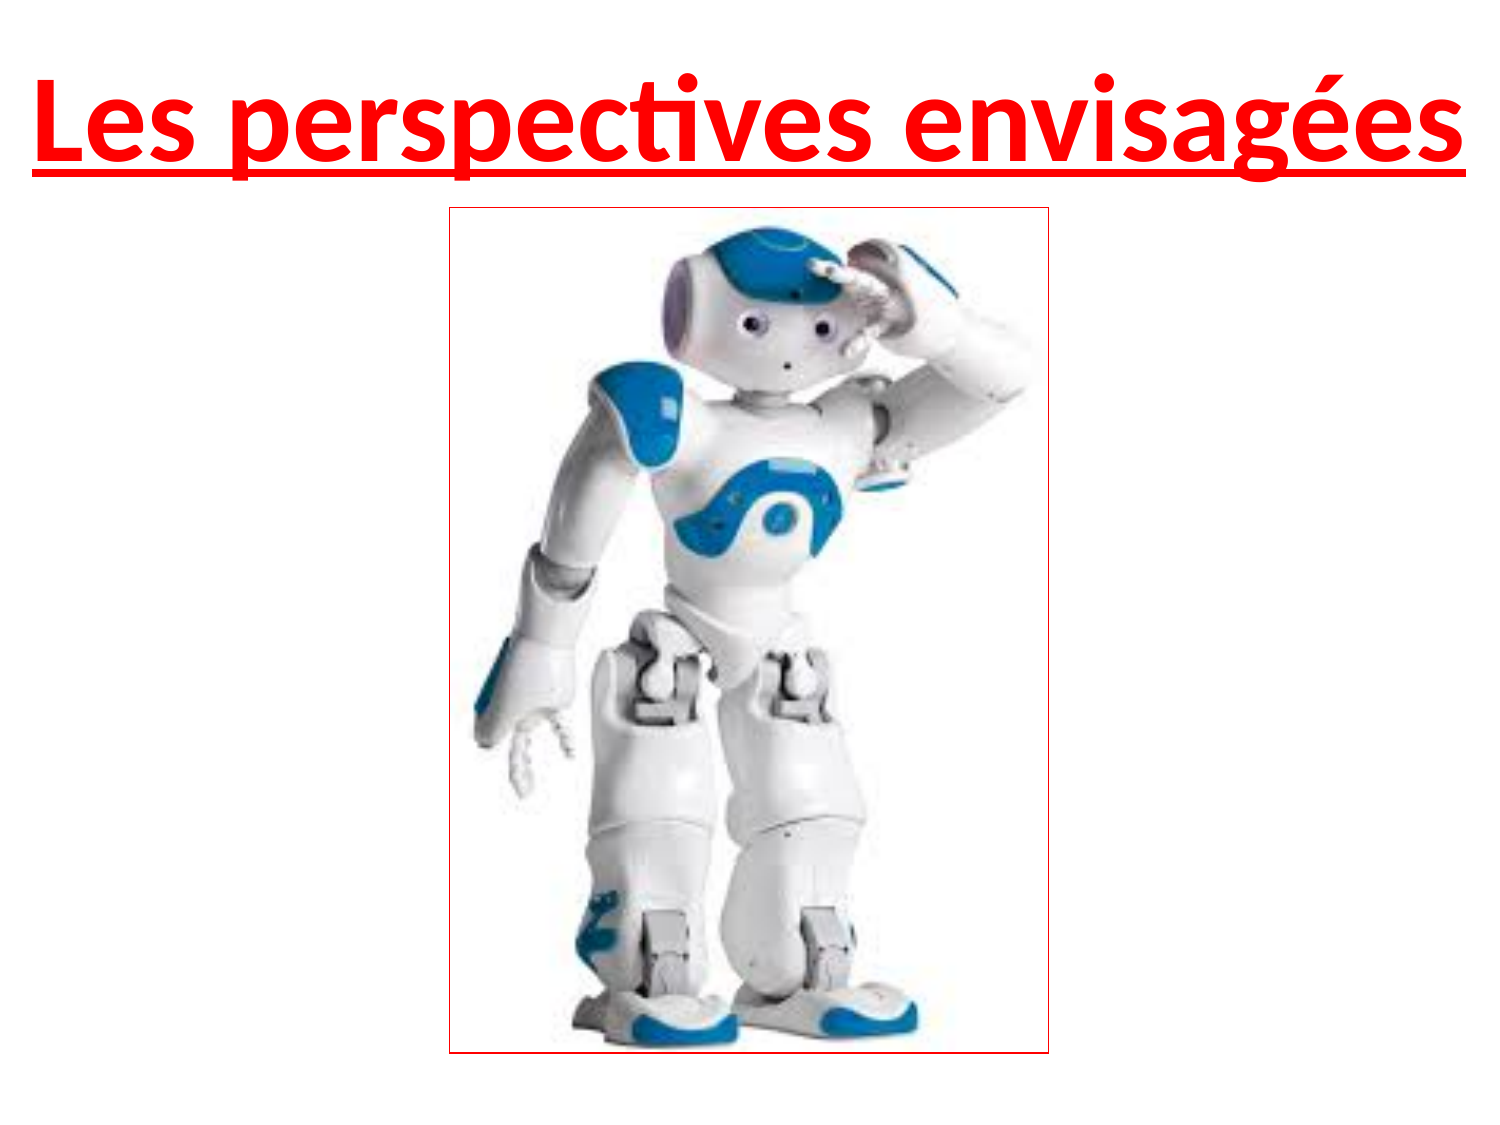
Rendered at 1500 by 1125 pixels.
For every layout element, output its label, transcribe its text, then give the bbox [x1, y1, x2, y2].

picture [450, 208, 1048, 1053]
text_box Les perspectives envisagées [0, 29, 1500, 194]
